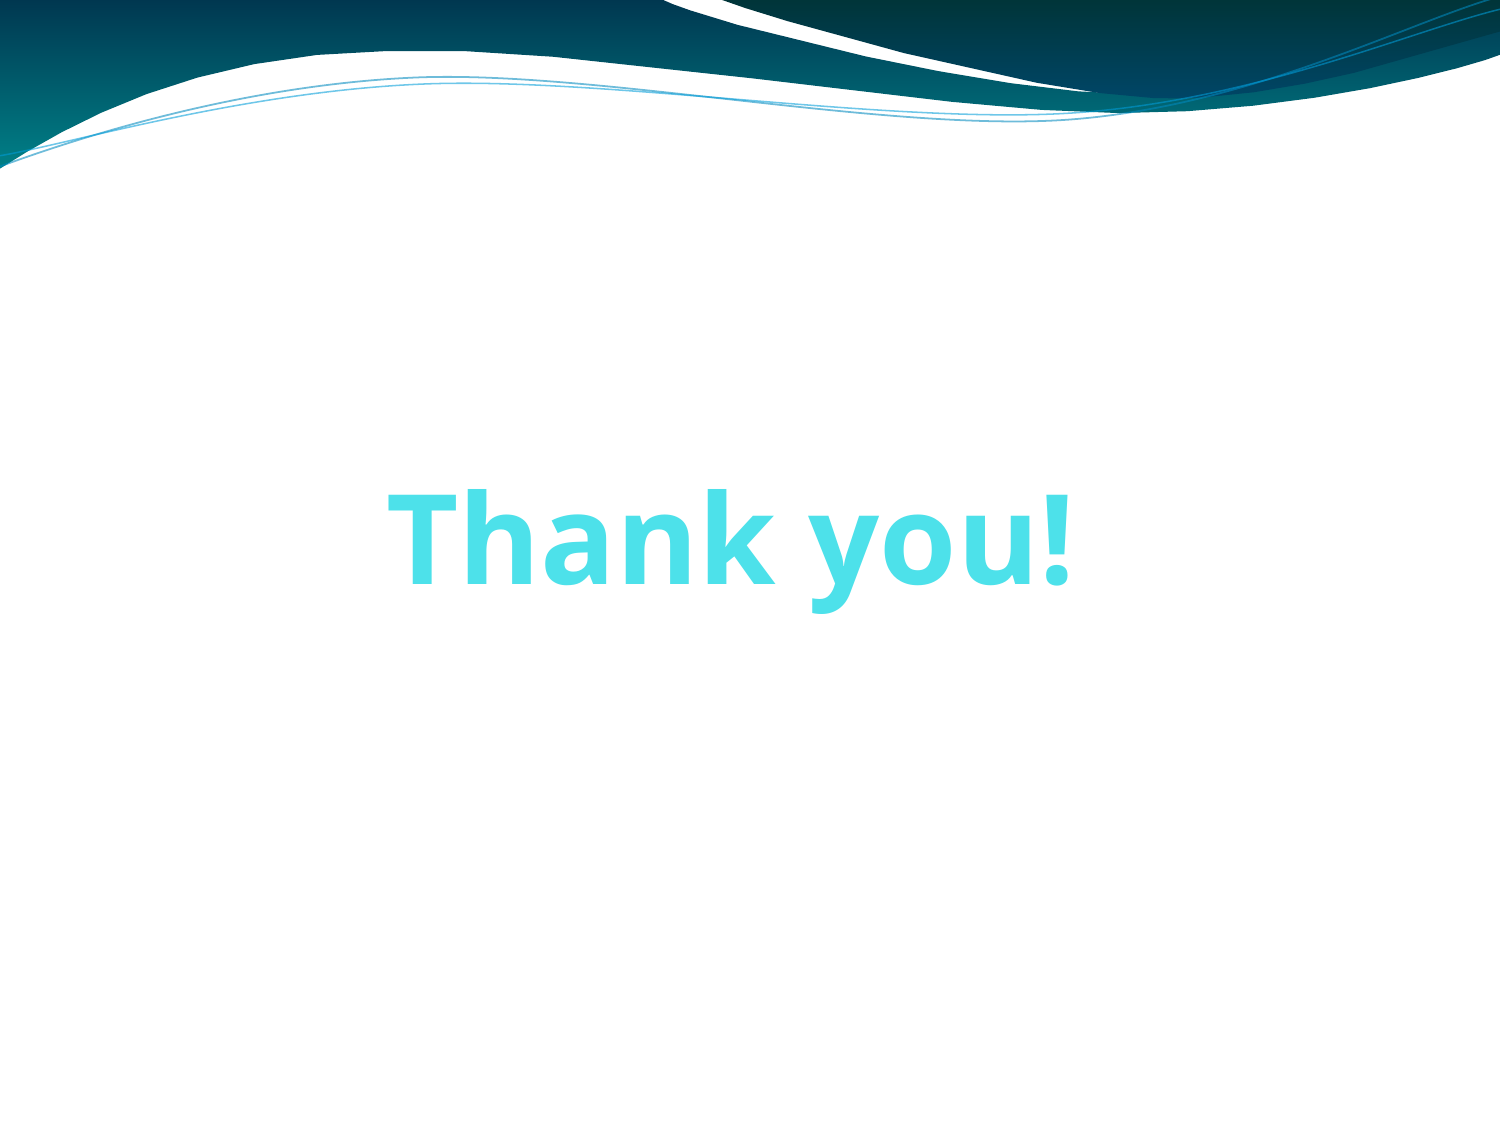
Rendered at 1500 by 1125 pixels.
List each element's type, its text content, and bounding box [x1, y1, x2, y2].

title Thank you! [88, 385, 1377, 610]
